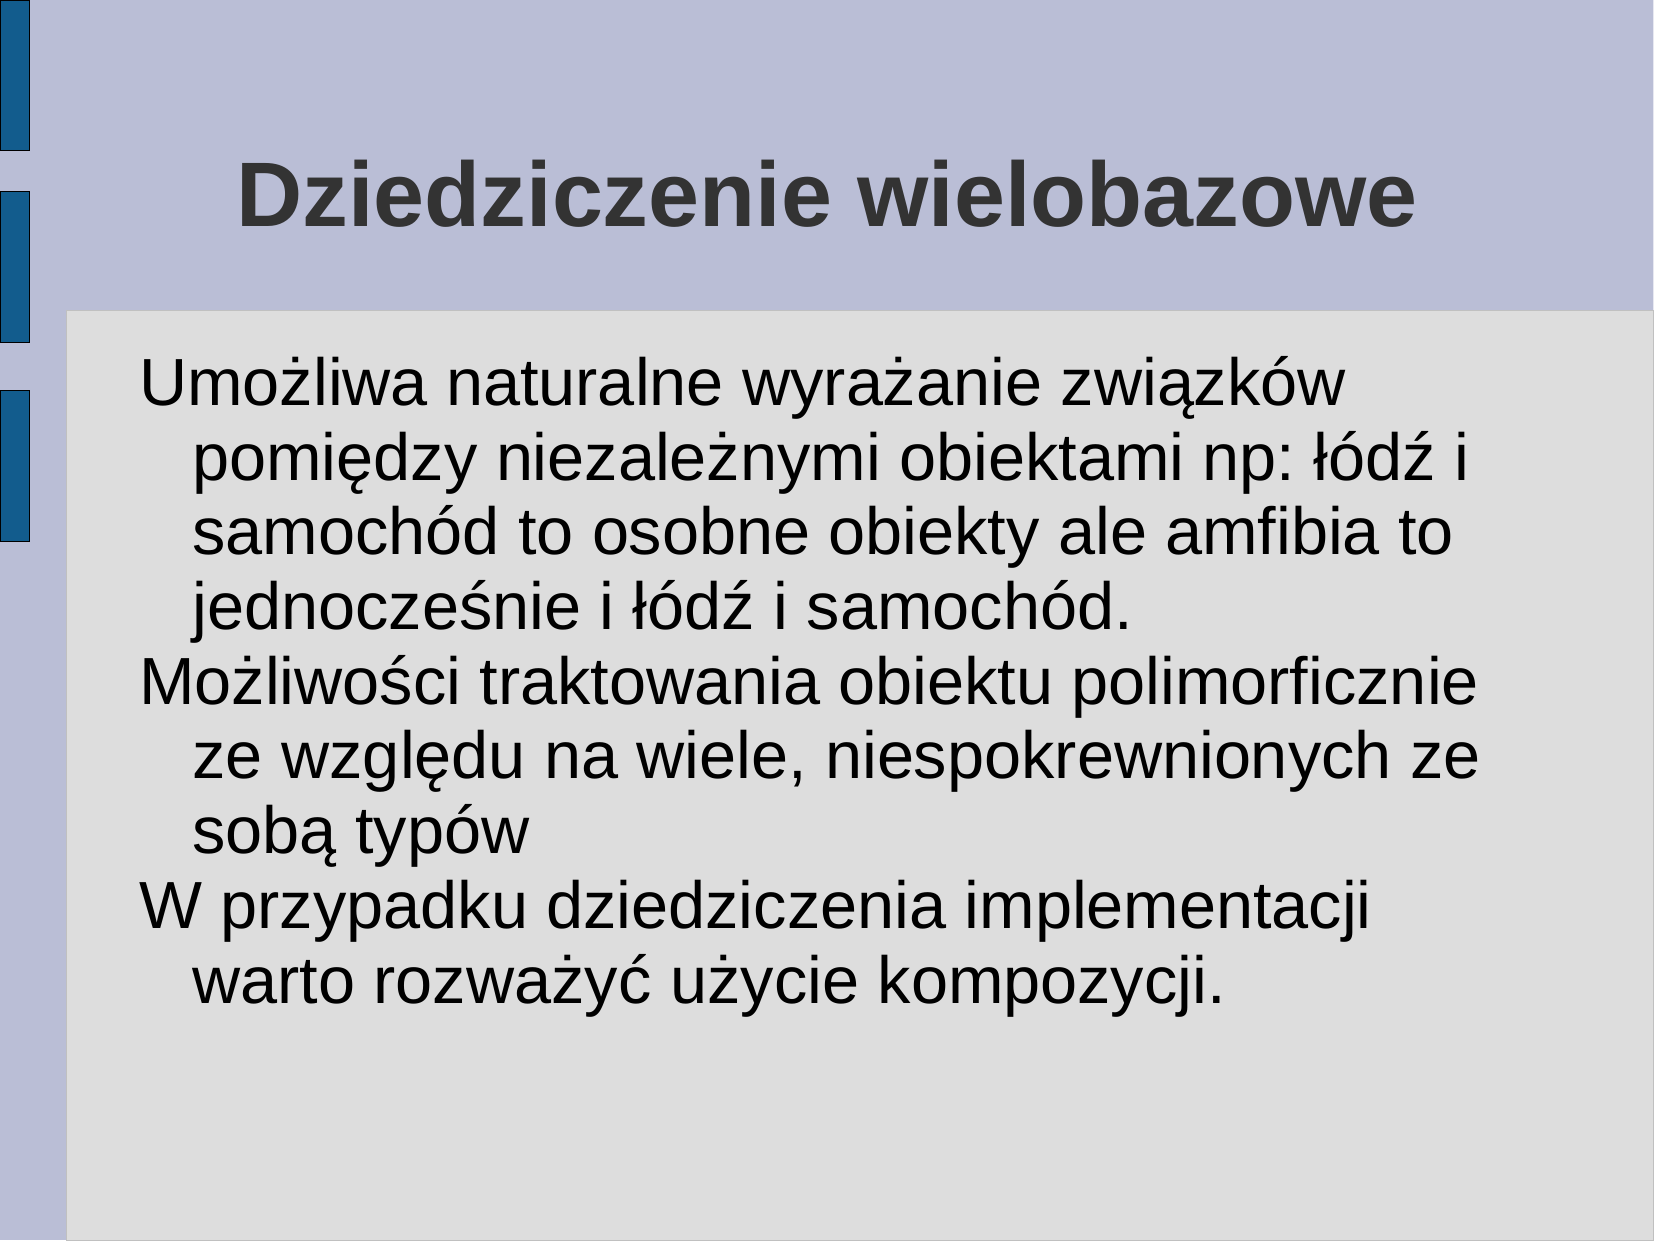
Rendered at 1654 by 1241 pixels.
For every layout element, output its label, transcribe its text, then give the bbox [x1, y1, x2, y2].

list Umożliwa naturalne wyrażanie związków pomiędzy niezależnymi obiektami np: łódź i samochód to osobne obiekty ale amfibia to jednocześnie i łódź i samochód. Możliwości traktowania obiektu polimorficznie ze względu na wiele, niespokrewnionych ze sobą typów W przypadku dziedziczenia implementacji warto rozważyć użycie kompozycji. [121, 344, 1534, 1112]
title Dziedziczenie wielobazowe [121, 98, 1534, 291]
